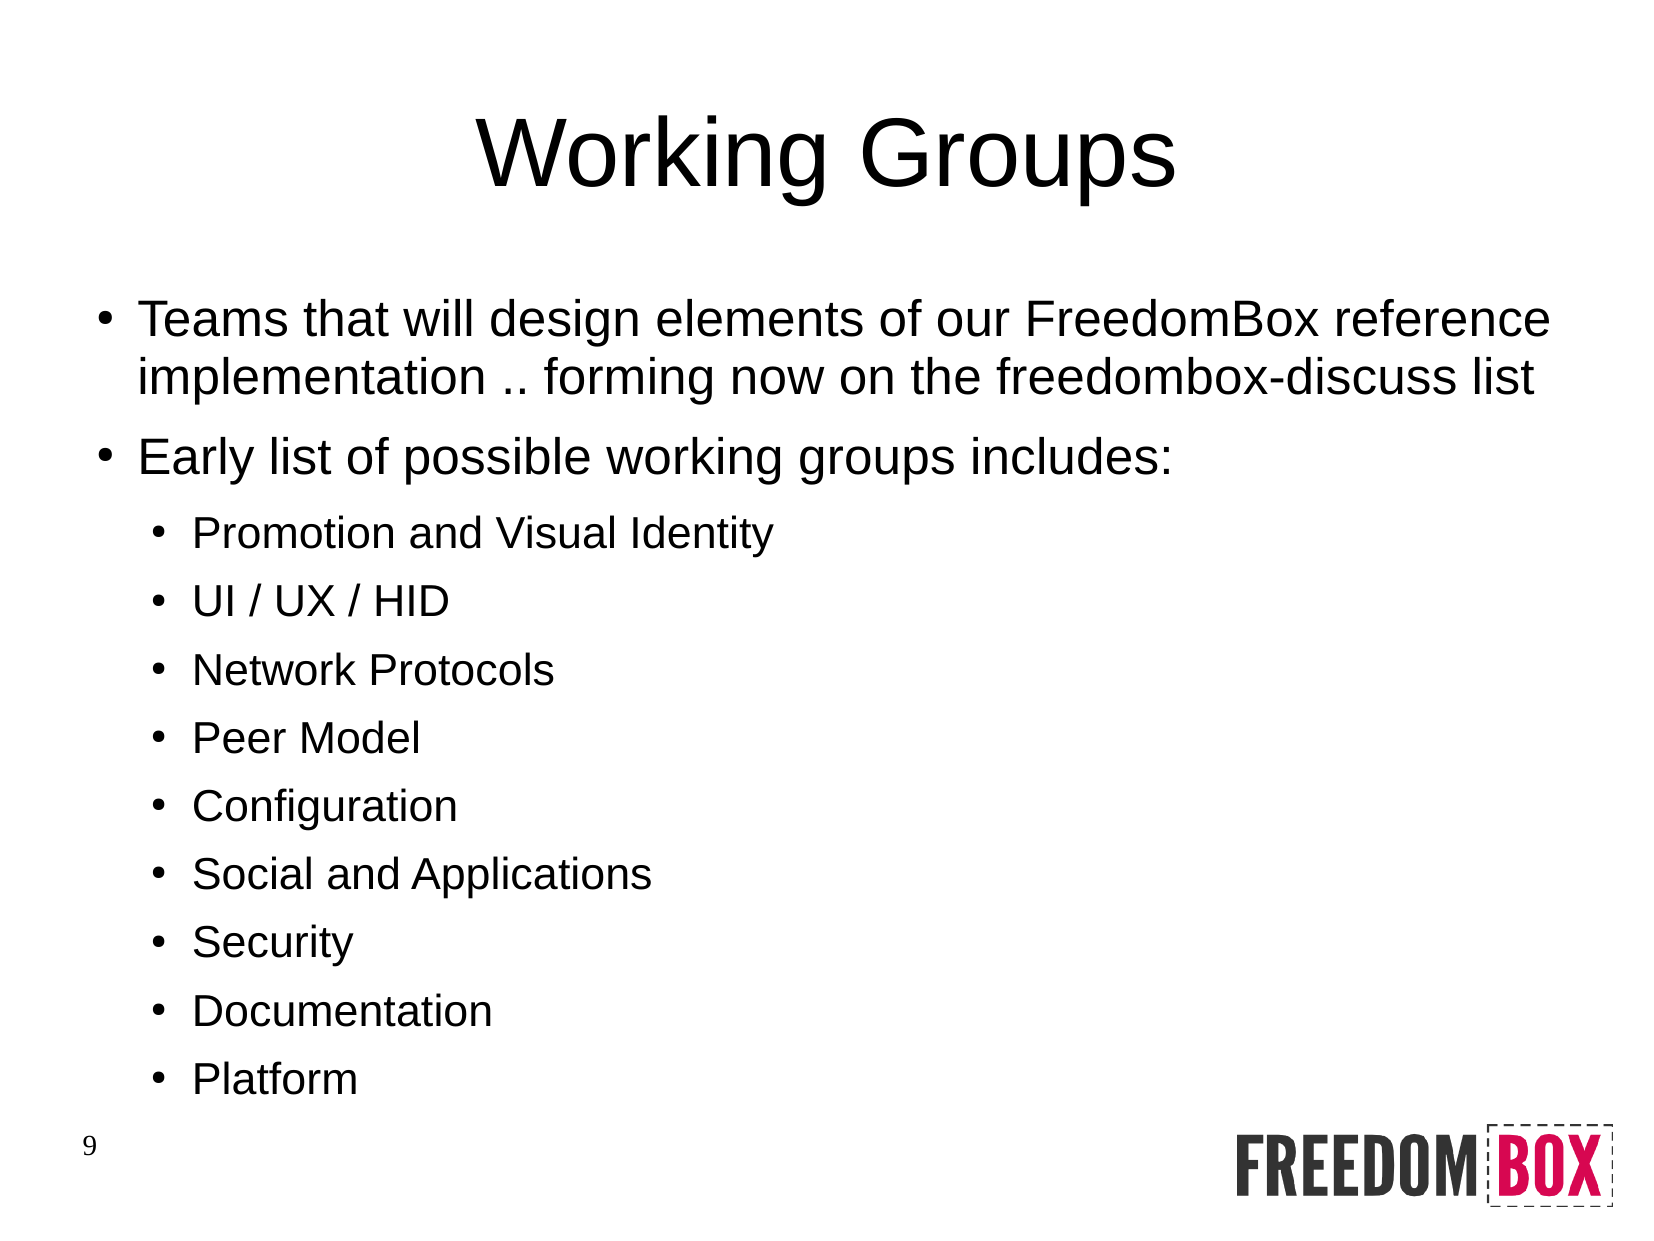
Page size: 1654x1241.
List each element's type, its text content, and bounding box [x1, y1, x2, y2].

title Working Groups [82, 49, 1571, 257]
picture [1237, 1124, 1613, 1207]
list Teams that will design elements of our FreedomBox reference implementation .. forming now on the freedombox-discuss list Early list of possible working groups includes: Promotion and Visual Identity UI / UX / HID Network Protocols Peer Model Configuration Social and Applications Security Documentation Platform [82, 290, 1571, 1109]
